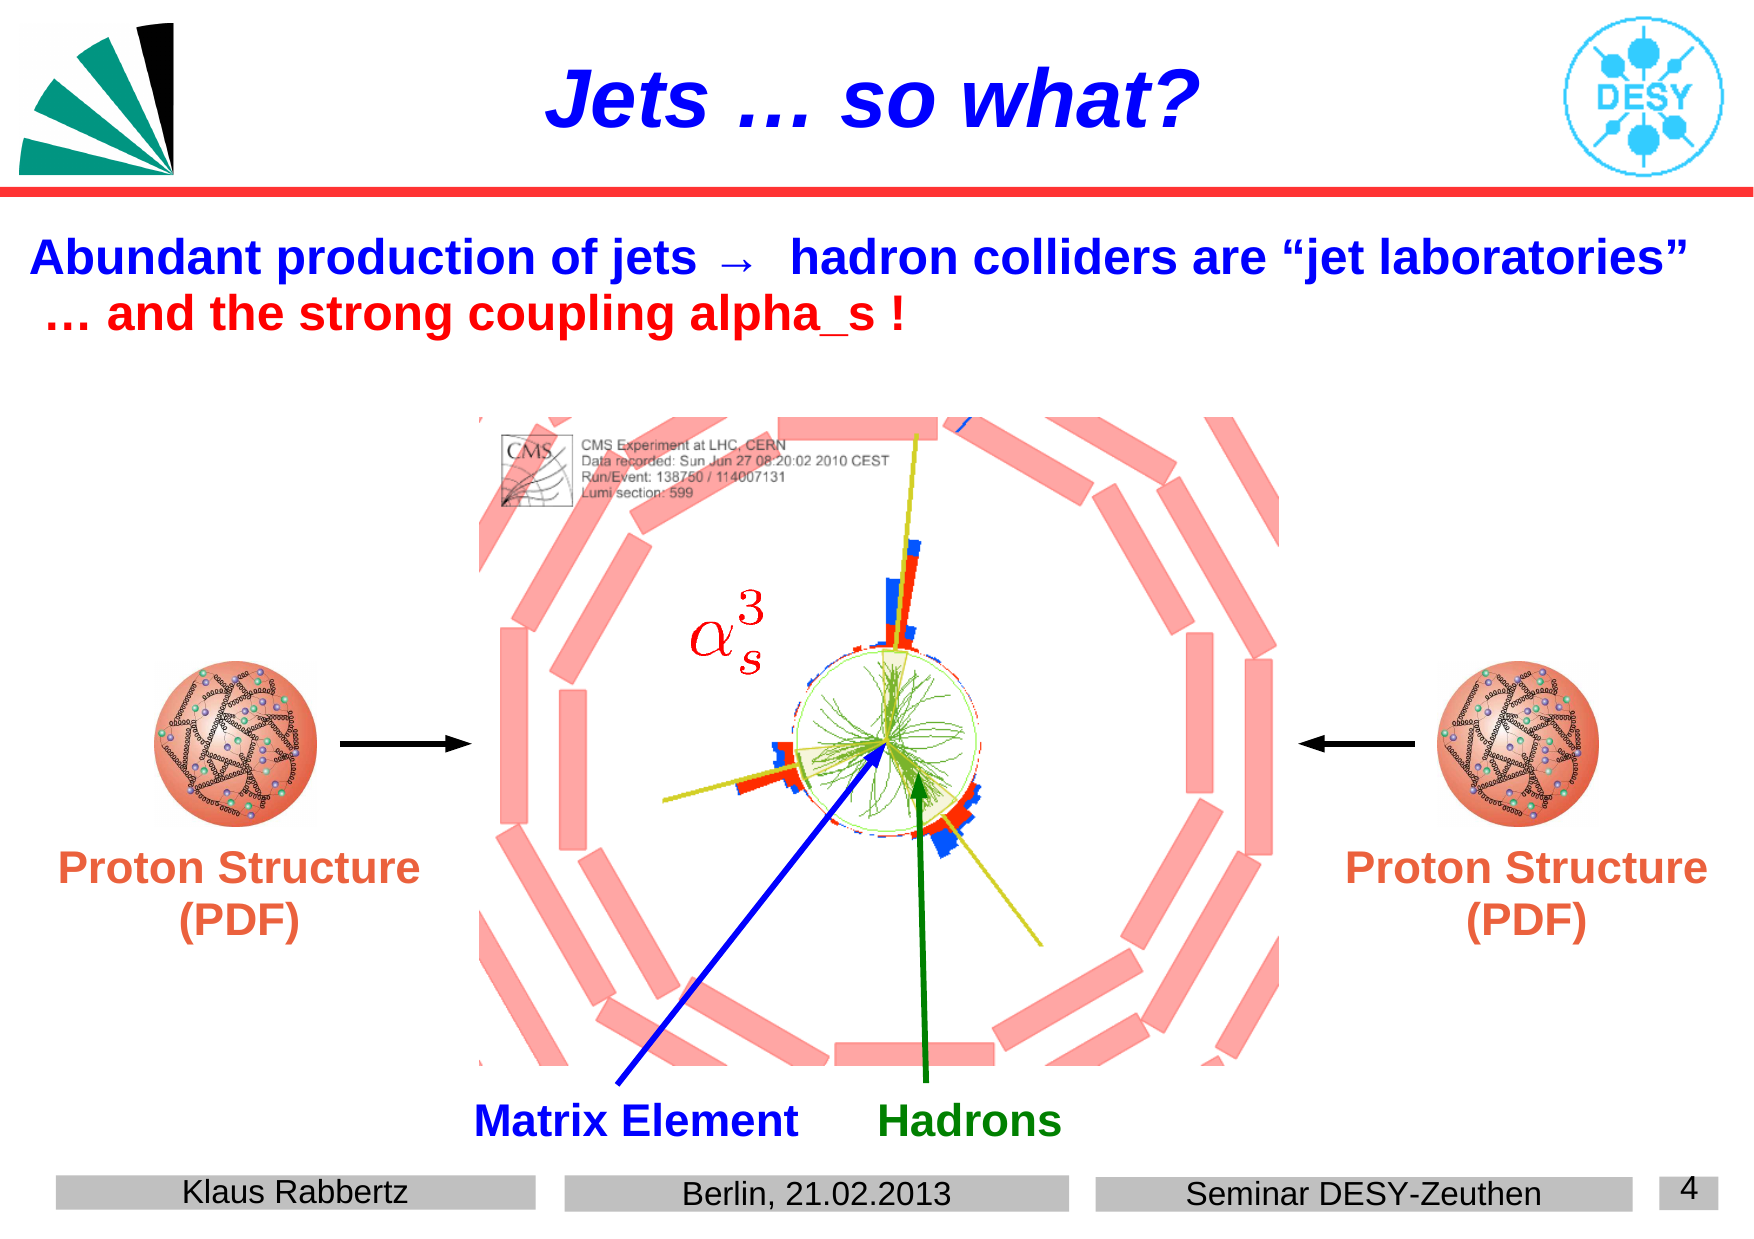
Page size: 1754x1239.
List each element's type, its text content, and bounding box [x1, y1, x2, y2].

picture [154, 661, 317, 827]
picture [1559, 12, 1729, 182]
picture [19, 23, 174, 177]
text_box Proton Structure (PDF) [45, 836, 434, 951]
title Jets … so what? [220, 16, 1525, 182]
picture [1437, 661, 1599, 827]
text_box Proton Structure (PDF) [1333, 836, 1721, 951]
text_box Hadrons [865, 1089, 1075, 1153]
text_box Matrix Element [461, 1089, 812, 1153]
text_box Abundant production of jets → hadron colliders are “jet laboratories” … and the strong coupling alpha_s ! [17, 223, 1704, 347]
picture [479, 417, 1279, 1066]
